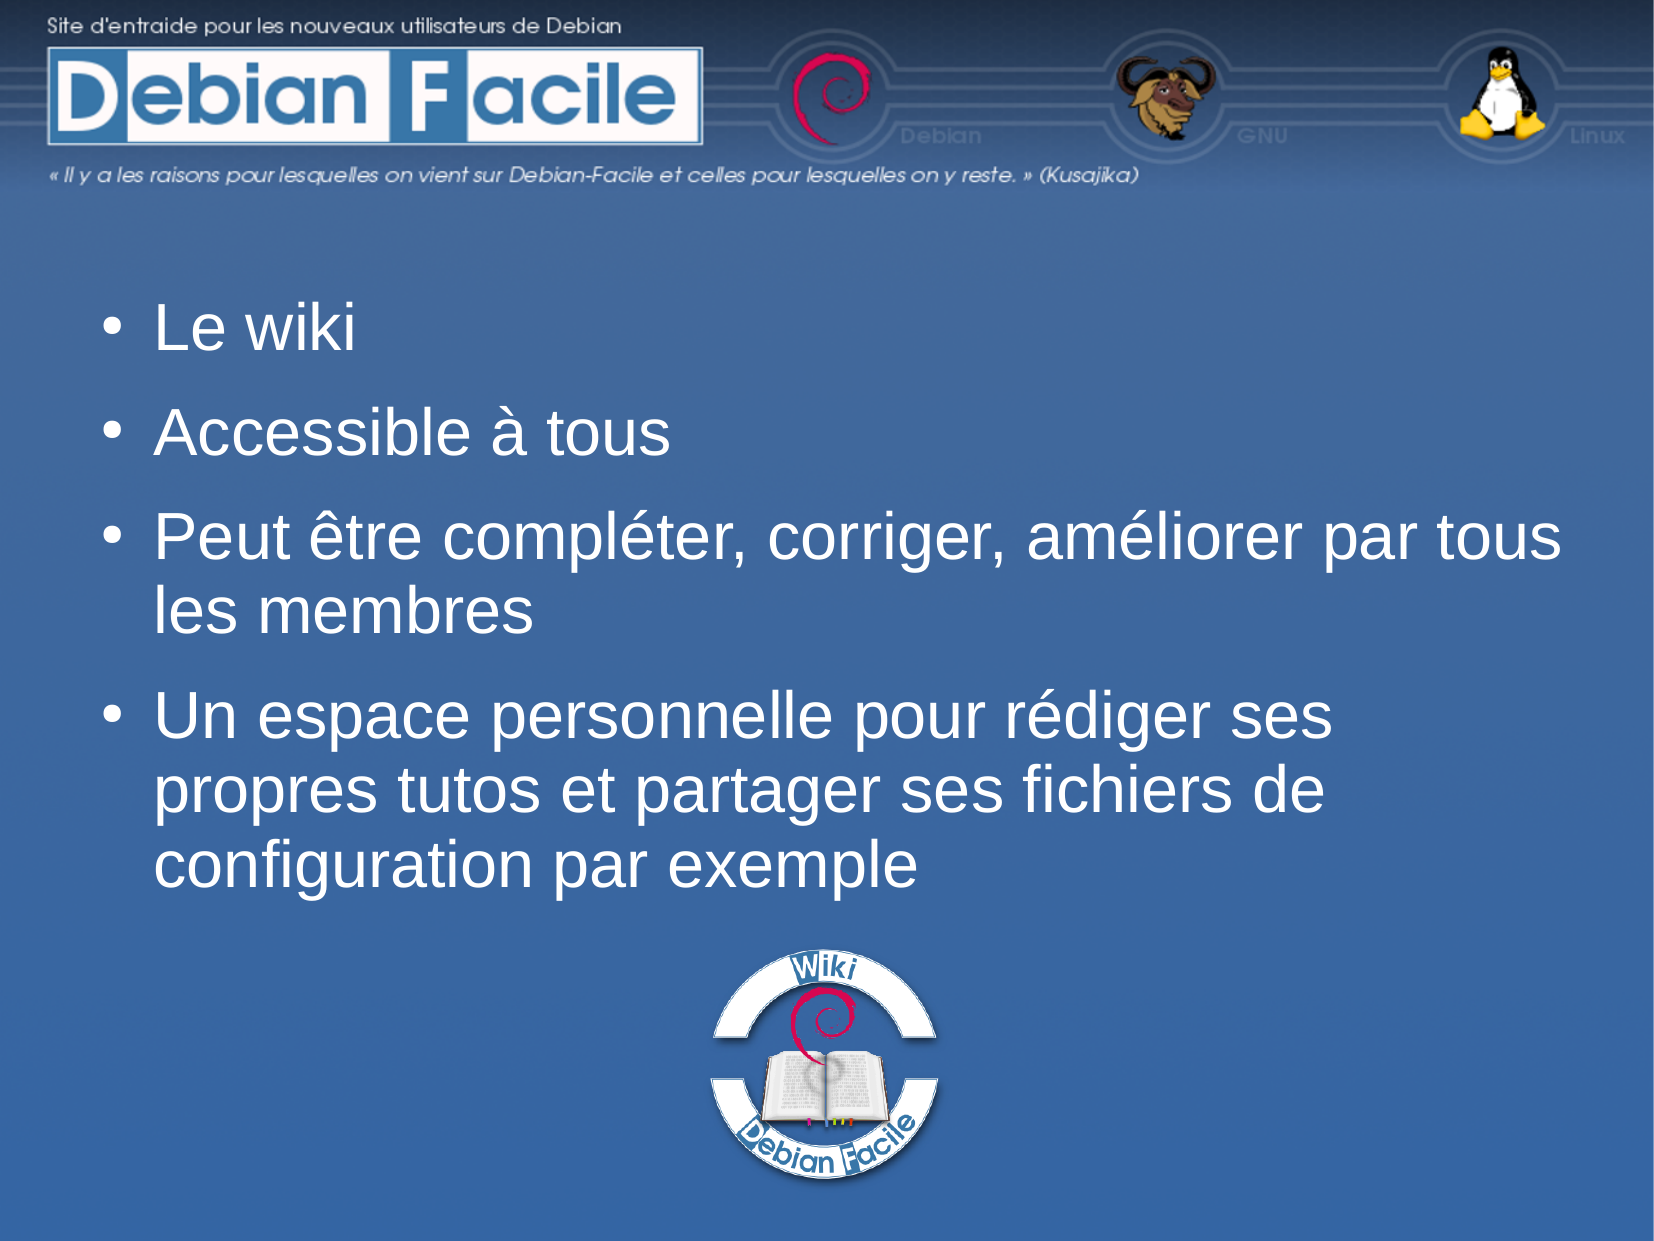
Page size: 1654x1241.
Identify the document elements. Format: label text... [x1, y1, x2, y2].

list Le wiki Accessible à tous Peut être compléter, corriger, améliorer par tous les membres Un espace personnelle pour rédiger ses propres tutos et partager ses fichiers de configuration par exemple [82, 290, 1571, 1010]
picture [0, 0, 1654, 1241]
